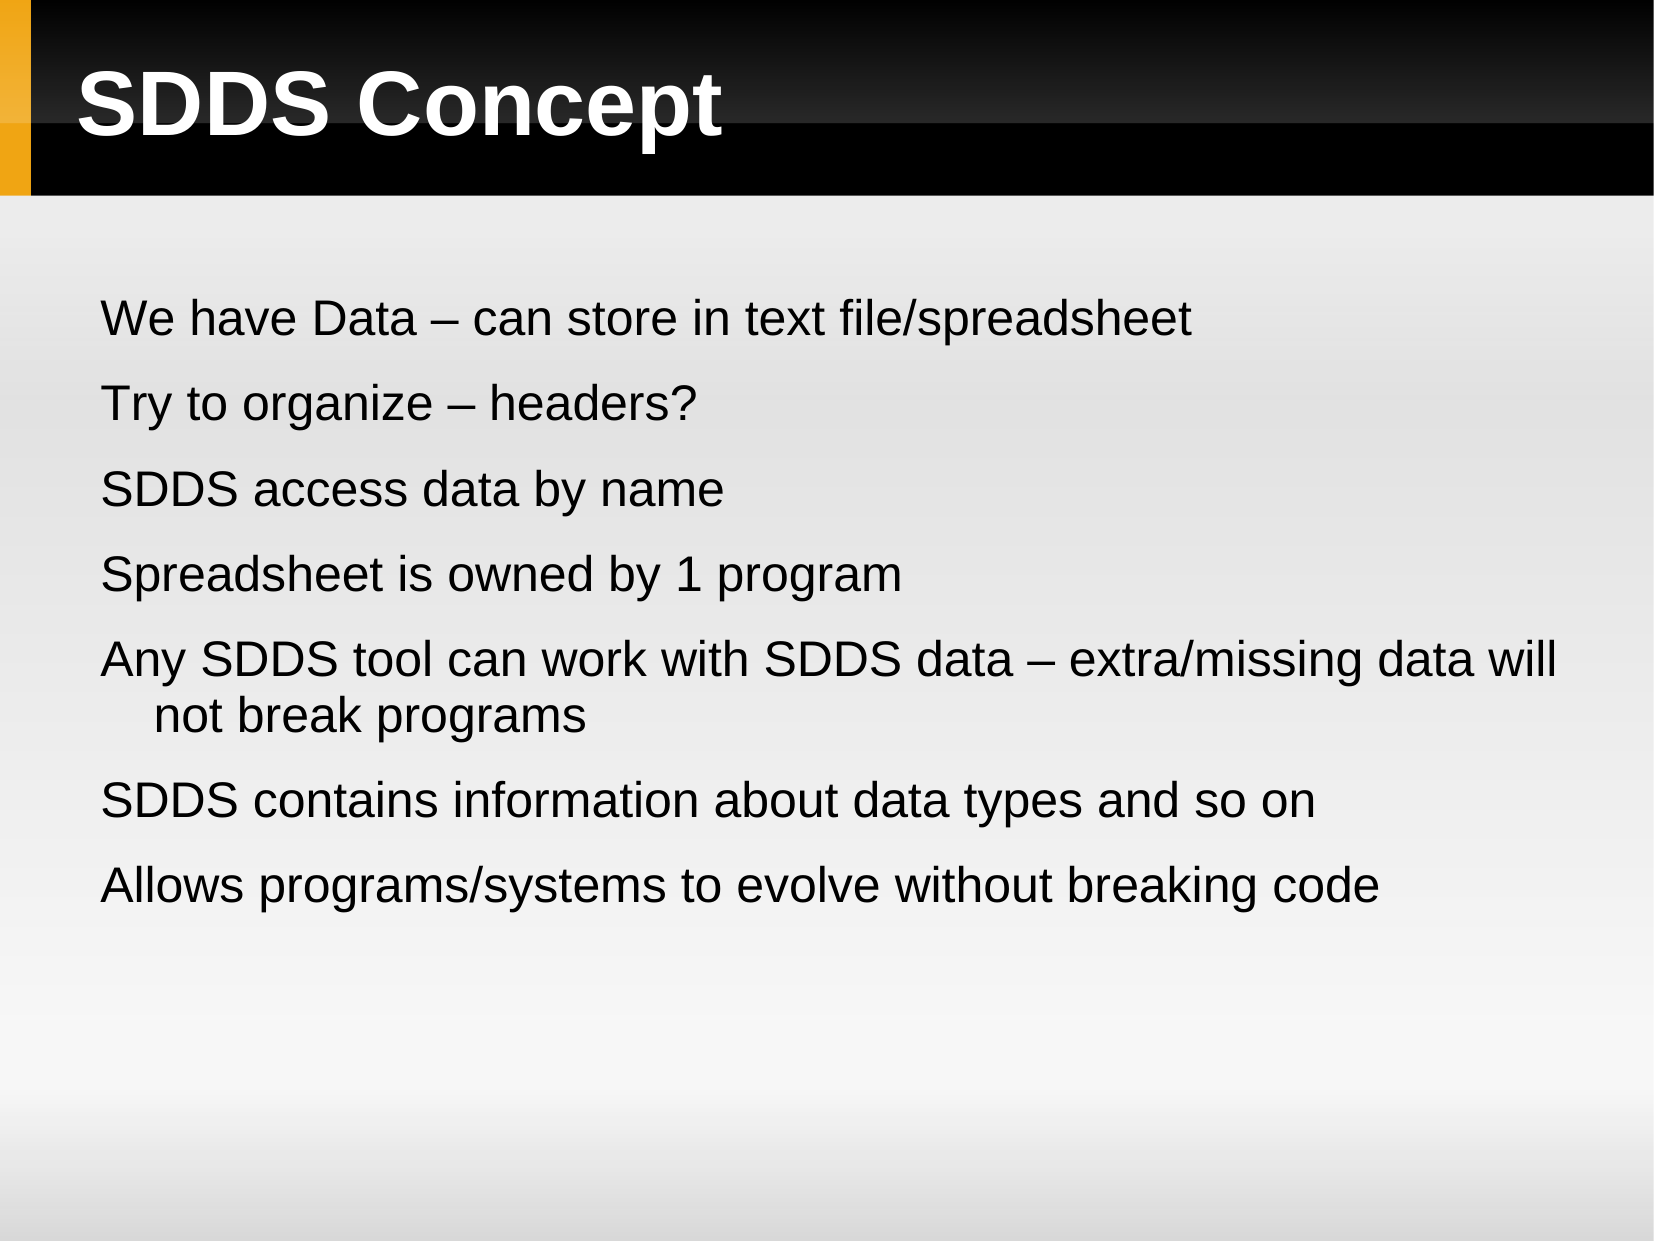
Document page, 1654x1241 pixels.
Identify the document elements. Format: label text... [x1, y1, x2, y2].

title SDDS Concept [76, 7, 1565, 200]
picture [0, 0, 1654, 1241]
list We have Data – can store in text file/spreadsheet Try to organize – headers? SDDS access data by name Spreadsheet is owned by 1 program Any SDDS tool can work with SDDS data – extra/missing data will not break programs SDDS contains information about data types and so on Allows programs/systems to evolve without breaking code [82, 290, 1571, 1094]
